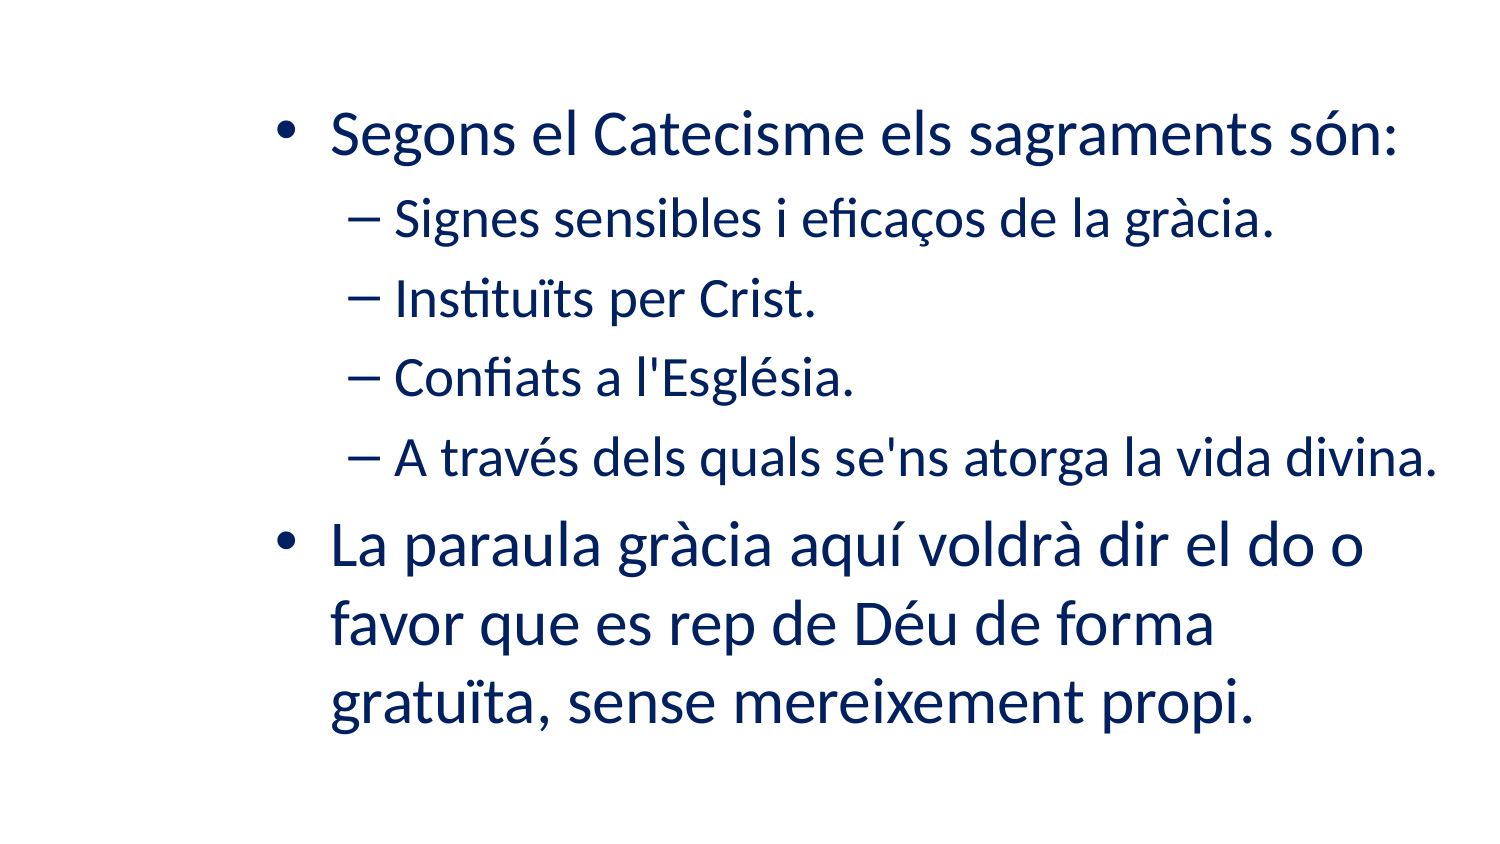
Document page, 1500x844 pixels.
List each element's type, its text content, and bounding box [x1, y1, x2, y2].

list Segons el Catecisme els sagraments són: Signes sensibles i eficaços de la gràcia. Instituïts per Crist. Confiats a l'Església. A través dels quals se'ns atorga la vida divina. La paraula gràcia aquí voldrà dir el do o favor que es rep de Déu de forma gratuïta, sense mereixement propi. [259, 82, 1459, 768]
